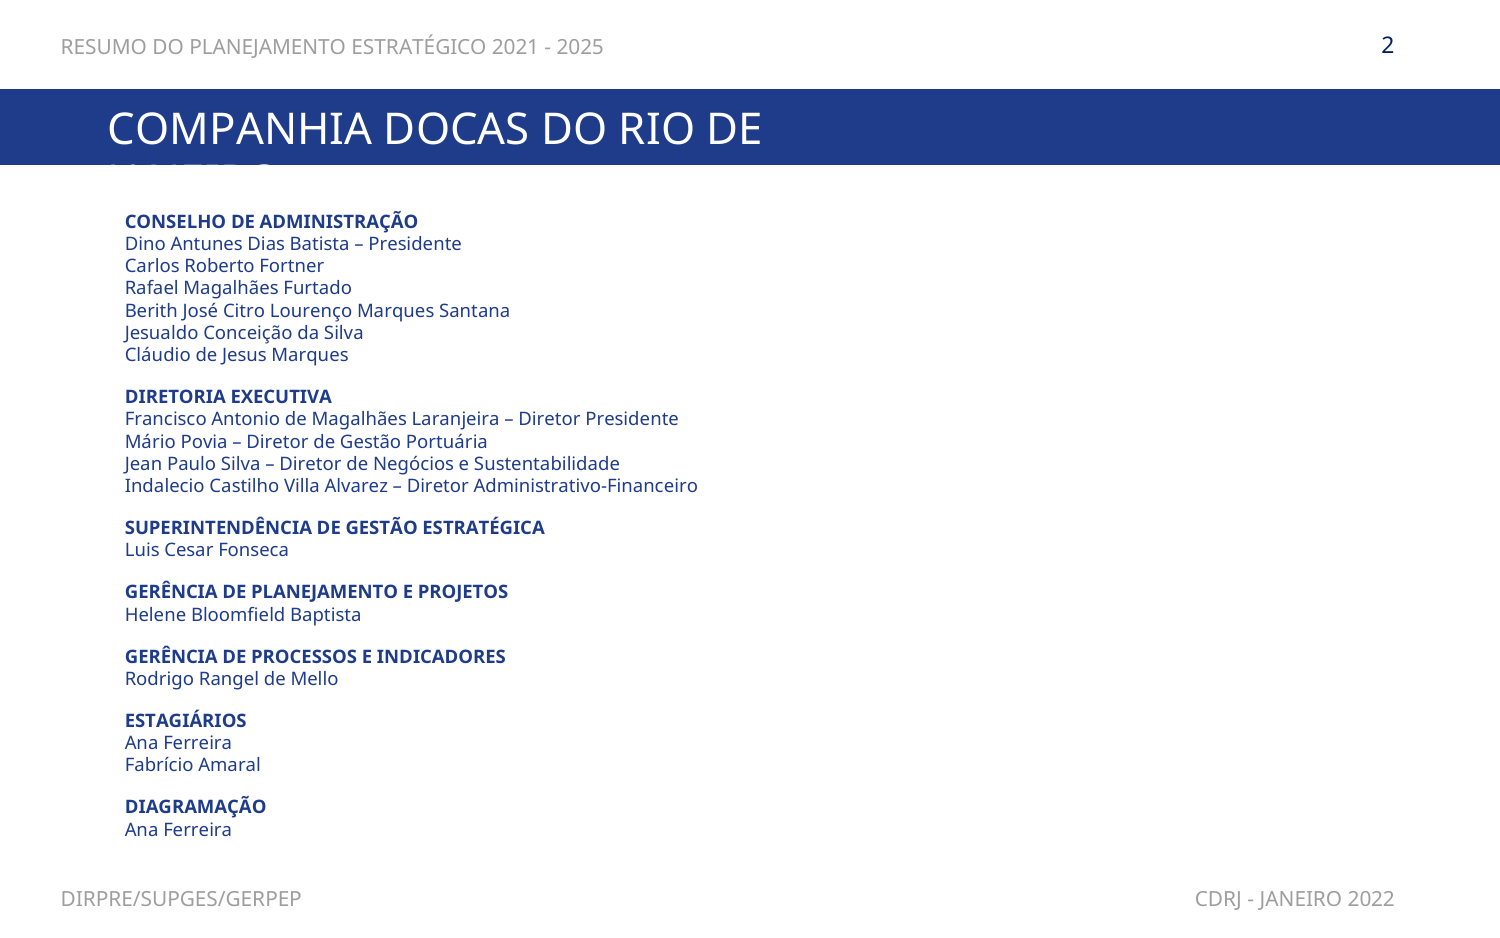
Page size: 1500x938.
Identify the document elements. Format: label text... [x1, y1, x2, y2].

text_box [0, 89, 92, 165]
list CONSELHO DE ADMINISTRAÇÃO Dino Antunes Dias Batista – Presidente Carlos Roberto Fortner Rafael Magalhães Furtado Berith José Citro Lourenço Marques Santana Jesualdo Conceição da Silva Cláudio de Jesus Marques DIRETORIA EXECUTIVA Francisco Antonio de Magalhães Laranjeira – Diretor Presidente Mário Povia – Diretor de Gestão Portuária Jean Paulo Silva – Diretor de Negócios e Sustentabilidade Indalecio Castilho Villa Alvarez – Diretor Administrativo-Financeiro SUPERINTENDÊNCIA DE GESTÃO ESTRATÉGICA Luis Cesar Fonseca GERÊNCIA DE PLANEJAMENTO E PROJETOS Helene Bloomfield Baptista GERÊNCIA DE PROCESSOS E INDICADORES Rodrigo Rangel de Mello ESTAGIÁRIOS Ana Ferreira Fabrício Amaral DIAGRAMAÇÃO Ana Ferreira [109, 187, 788, 858]
text_box CDRJ - JANEIRO 2022 [1179, 870, 1455, 926]
text_box RESUMO DO PLANEJAMENTO ESTRATÉGICO 2021 - 2025 [45, 18, 881, 75]
text_box [942, 89, 1500, 165]
text_box DIRPRE/SUPGES/GERPEP [45, 870, 320, 926]
text_box ‹#› [1366, 10, 1457, 83]
text_box COMPANHIA DOCAS DO RIO DE JANEIRO [92, 85, 942, 169]
